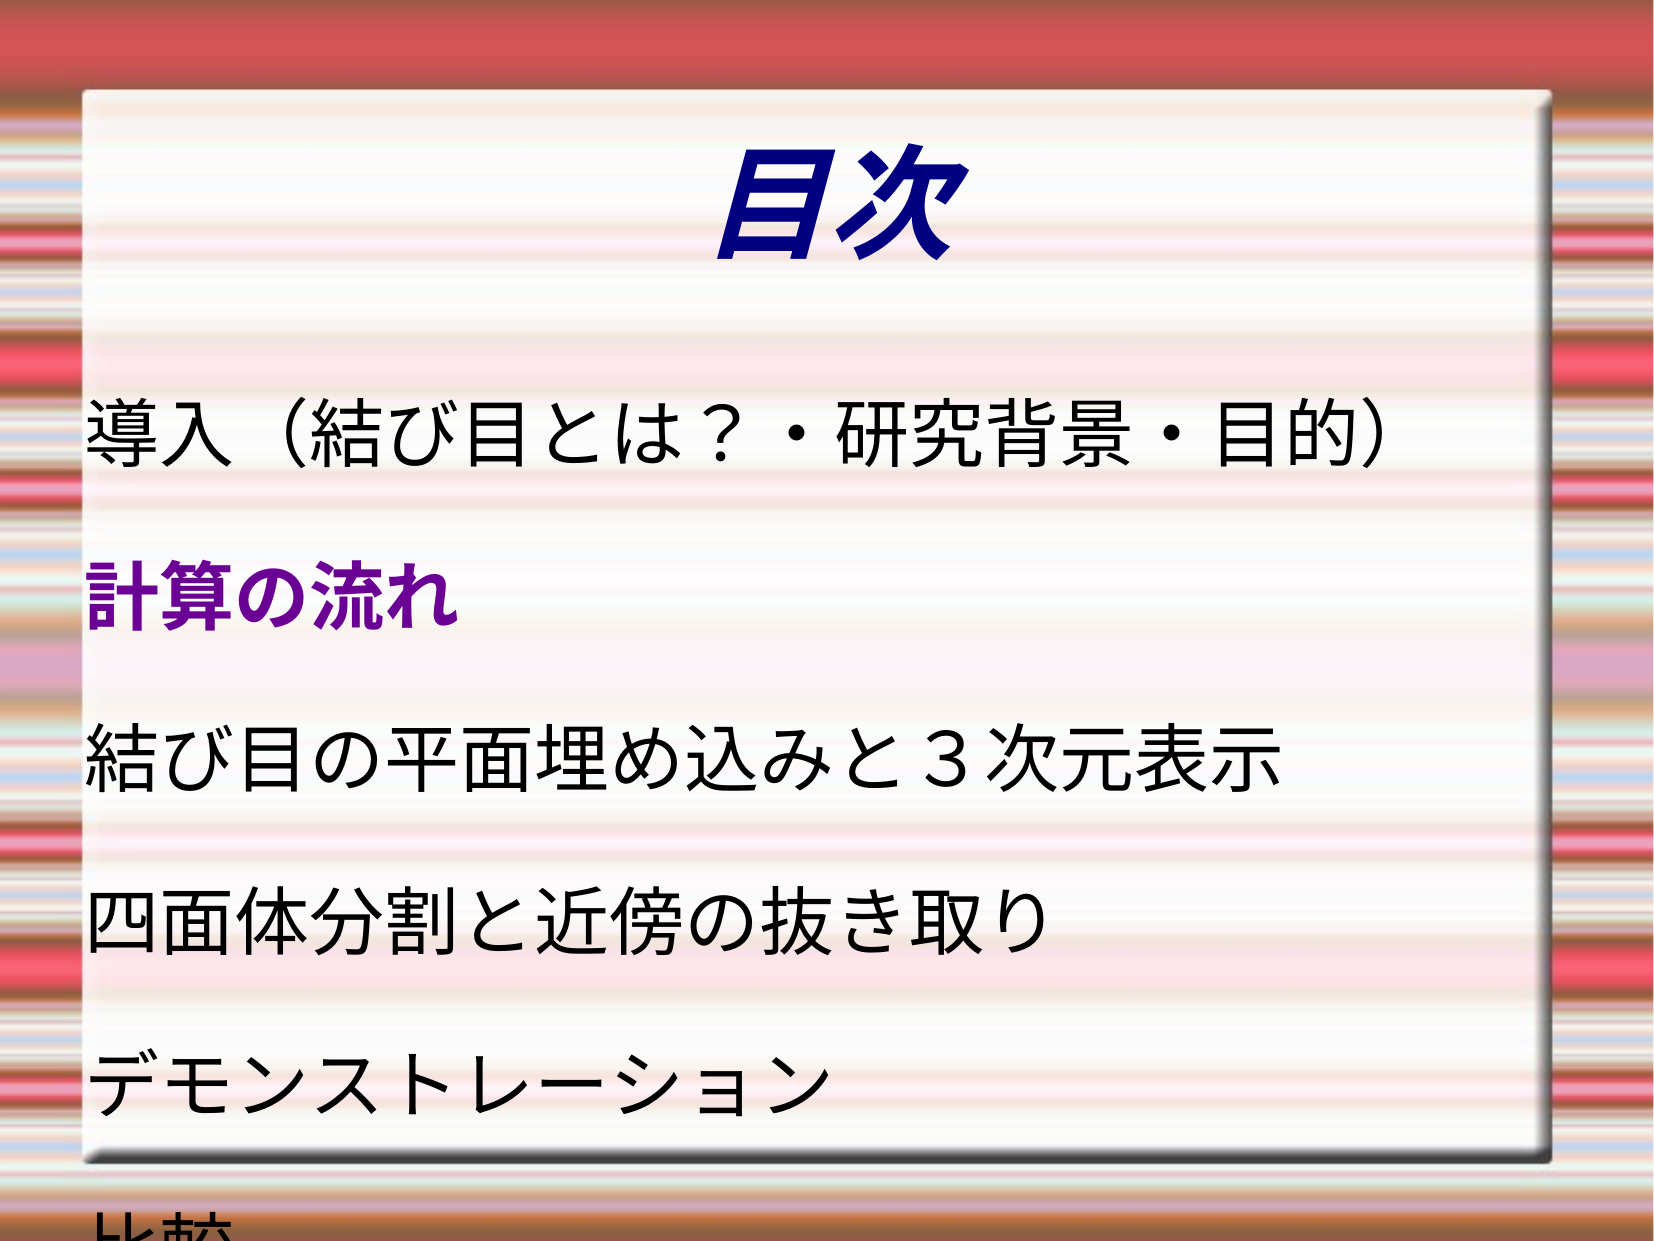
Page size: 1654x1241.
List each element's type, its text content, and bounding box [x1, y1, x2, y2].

title 目次 [121, 91, 1534, 299]
list 導入（結び目とは？・研究背景・目的） 計算の流れ 結び目の平面埋め込みと３次元表示 四面体分割と近傍の抜き取り デモンストレーション 比較 考察・今後の課題 [72, 320, 1561, 1139]
picture [0, 0, 1654, 1241]
picture [180, 1235, 188, 1241]
picture [169, 1235, 176, 1241]
